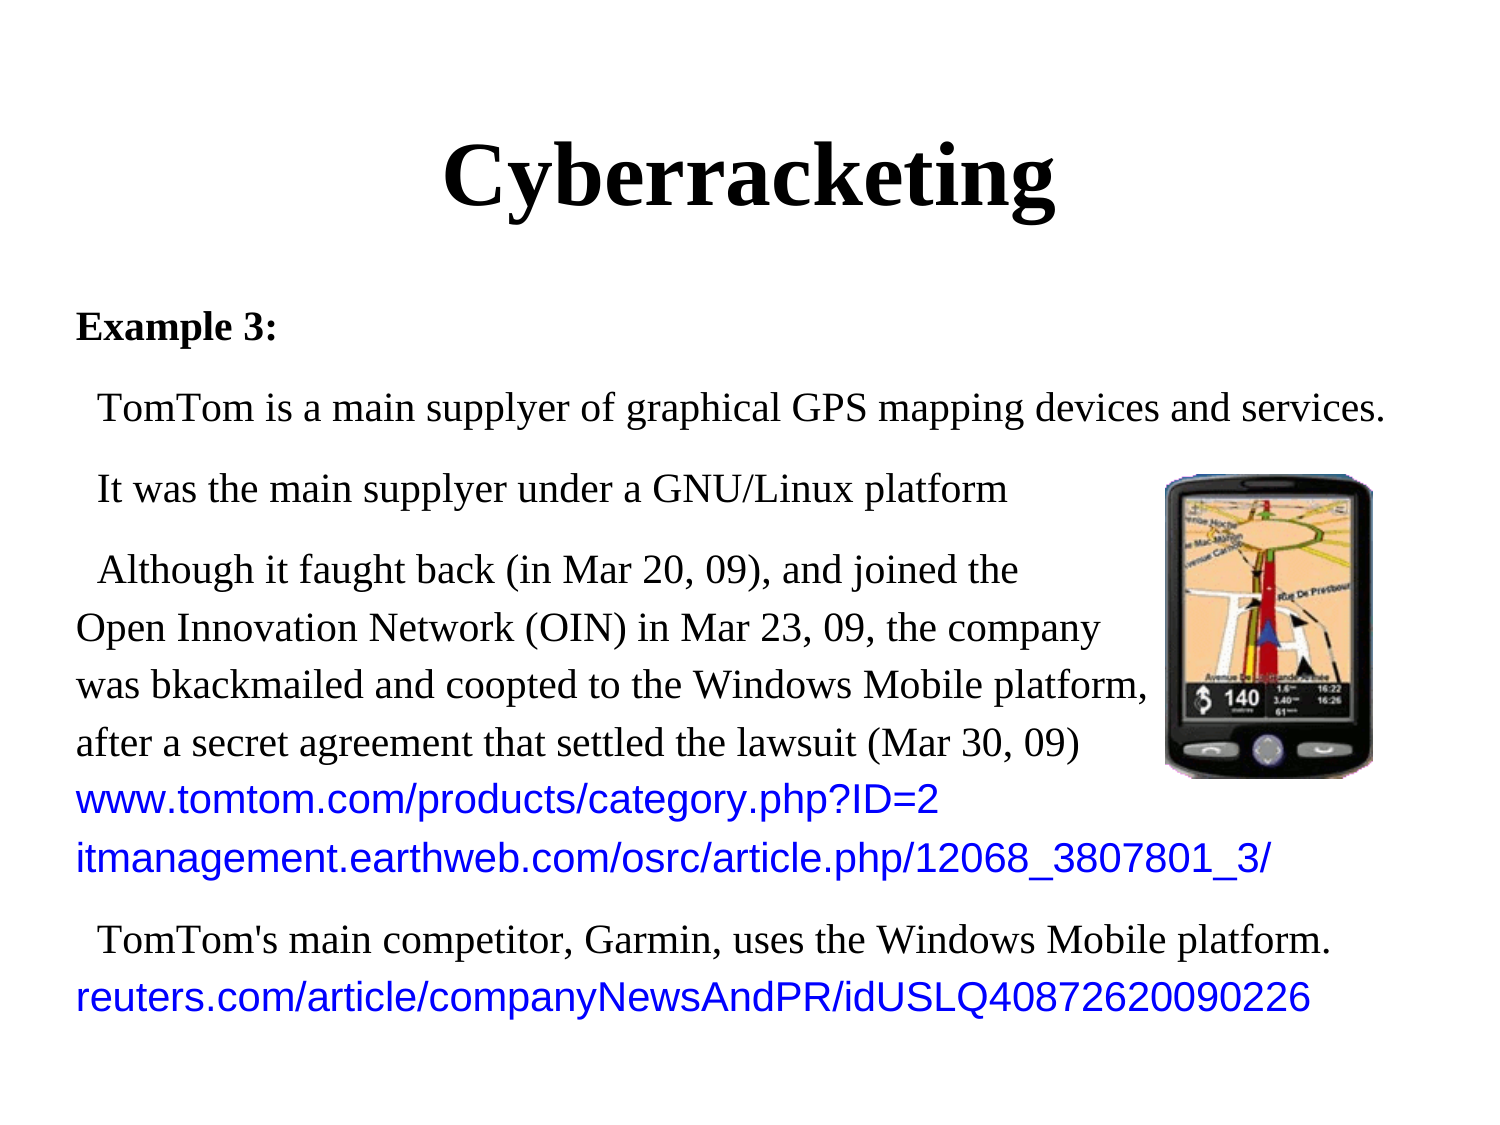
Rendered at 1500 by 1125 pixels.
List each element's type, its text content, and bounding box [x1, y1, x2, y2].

picture [1165, 474, 1373, 779]
title Cyberracketing [14, 81, 1484, 269]
text_box Example 3: TomTom is a main supplyer of graphical GPS mapping devices and services. It was the main supplyer under a GNU/Linux platform Although it faught back (in Mar 20, 09), and joined the Open Innovation Network (OIN) in Mar 23, 09, the company was bkackmailed and coopted to the Windows Mobile platform, after a secret agreement that settled the lawsuit (Mar 30, 09) www.tomtom.com/products/category.php?ID=2 itmanagement.earthweb.com/osrc/article.php/12068_3807801_3/ TomTom's main competitor, Garmin, uses the Windows Mobile platform. reuters.com/article/companyNewsAndPR/idUSLQ40872620090226 [75, 291, 1411, 1021]
